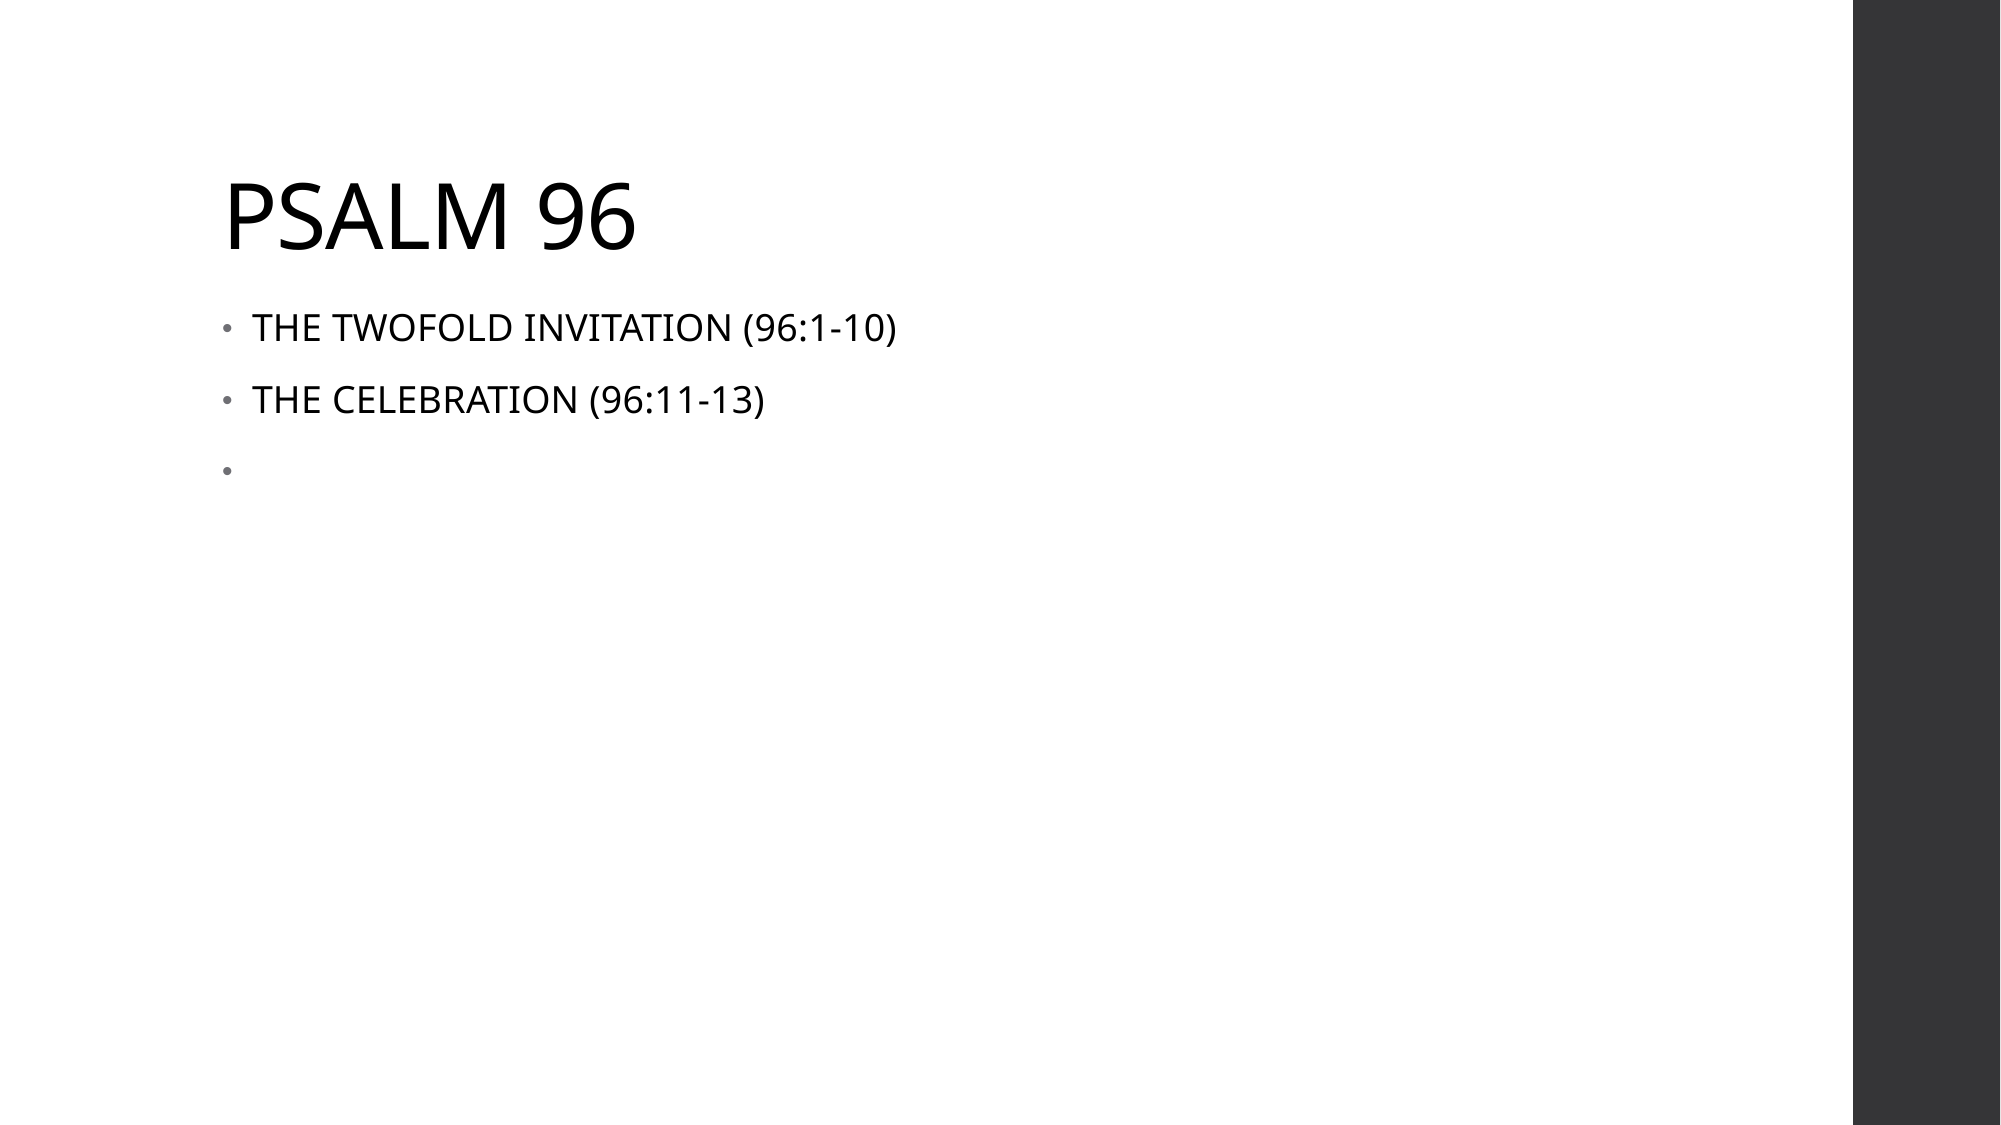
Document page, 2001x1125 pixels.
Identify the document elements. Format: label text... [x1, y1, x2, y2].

title PSALM 96 [206, 60, 1797, 278]
list THE TWOFOLD INVITATION (96:1-10) THE CELEBRATION (96:11-13) [206, 299, 1617, 1014]
